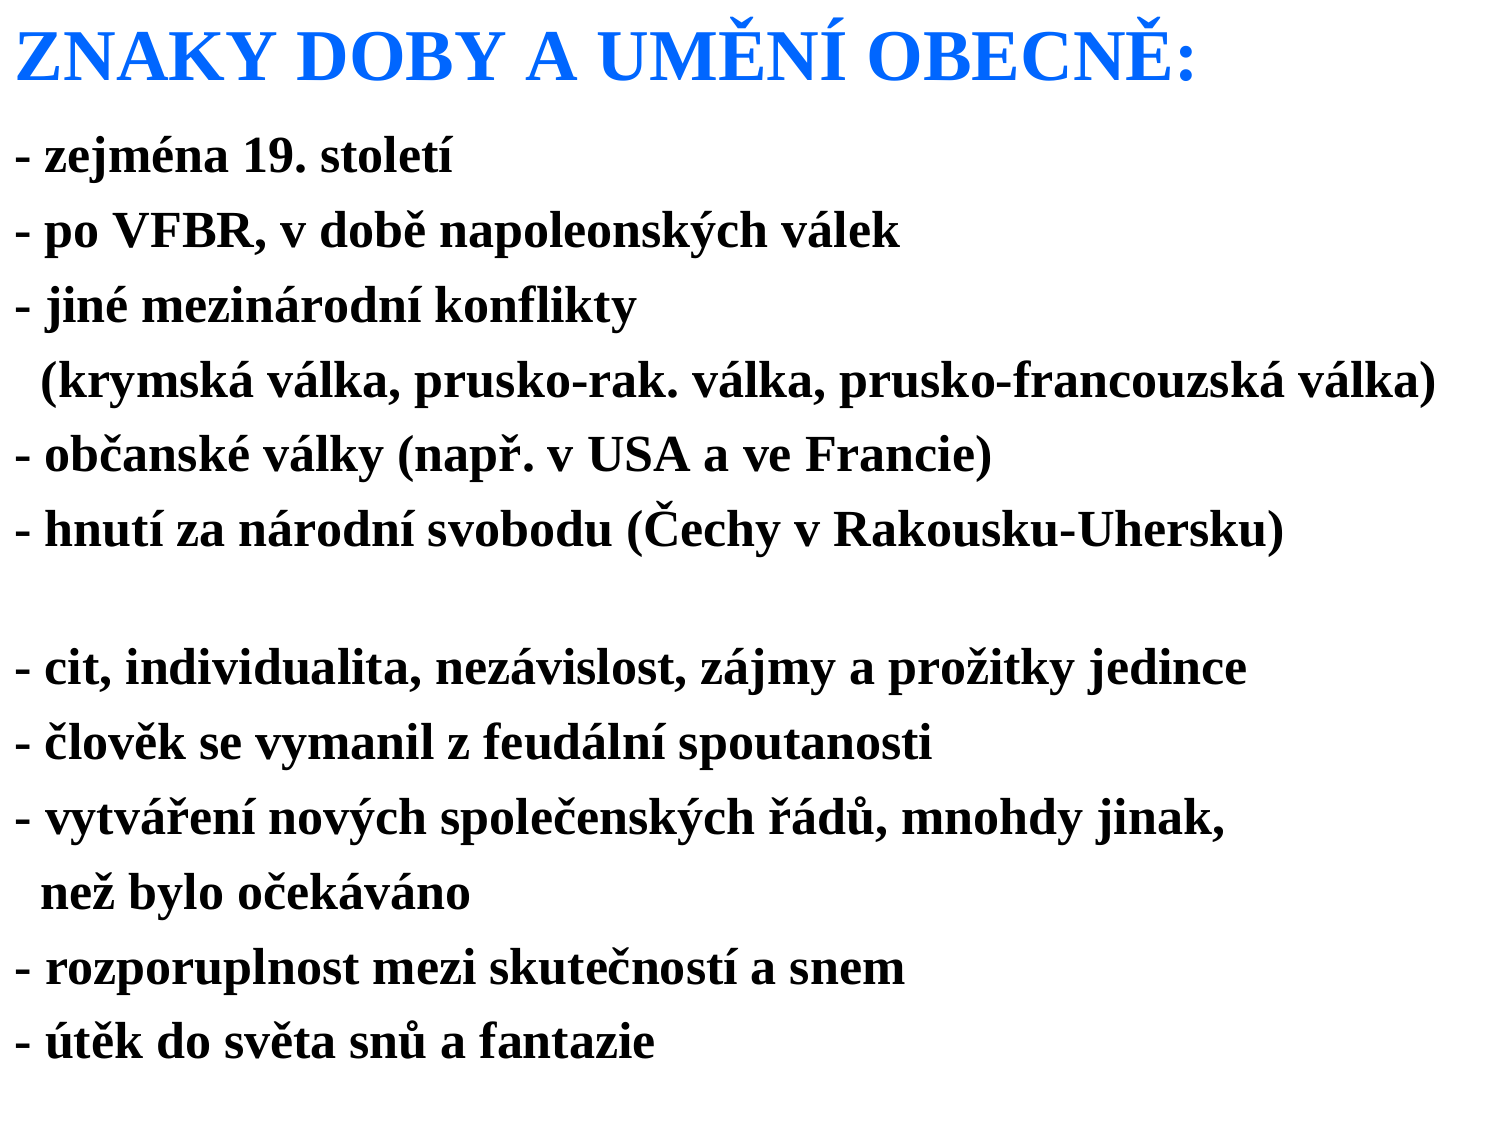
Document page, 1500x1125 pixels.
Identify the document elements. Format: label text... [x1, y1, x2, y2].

text_box ZNAKY DOBY A UMĚNÍ OBECNĚ: - zejména 19. století - po VFBR, v době napoleonských válek - jiné mezinárodní konflikty (krymská válka, prusko-rak. válka, prusko-francouzská válka) - občanské války (např. v USA a ve Francie) - hnutí za národní svobodu (Čechy v Rakousku-Uhersku) - cit, individualita, nezávislost, zájmy a prožitky jedince - člověk se vymanil z feudální spoutanosti - vytváření nových společenských řádů, mnohdy jinak, než bylo očekáváno - rozporuplnost mezi skutečností a snem - útěk do světa snů a fantazie [0, 0, 1500, 1125]
